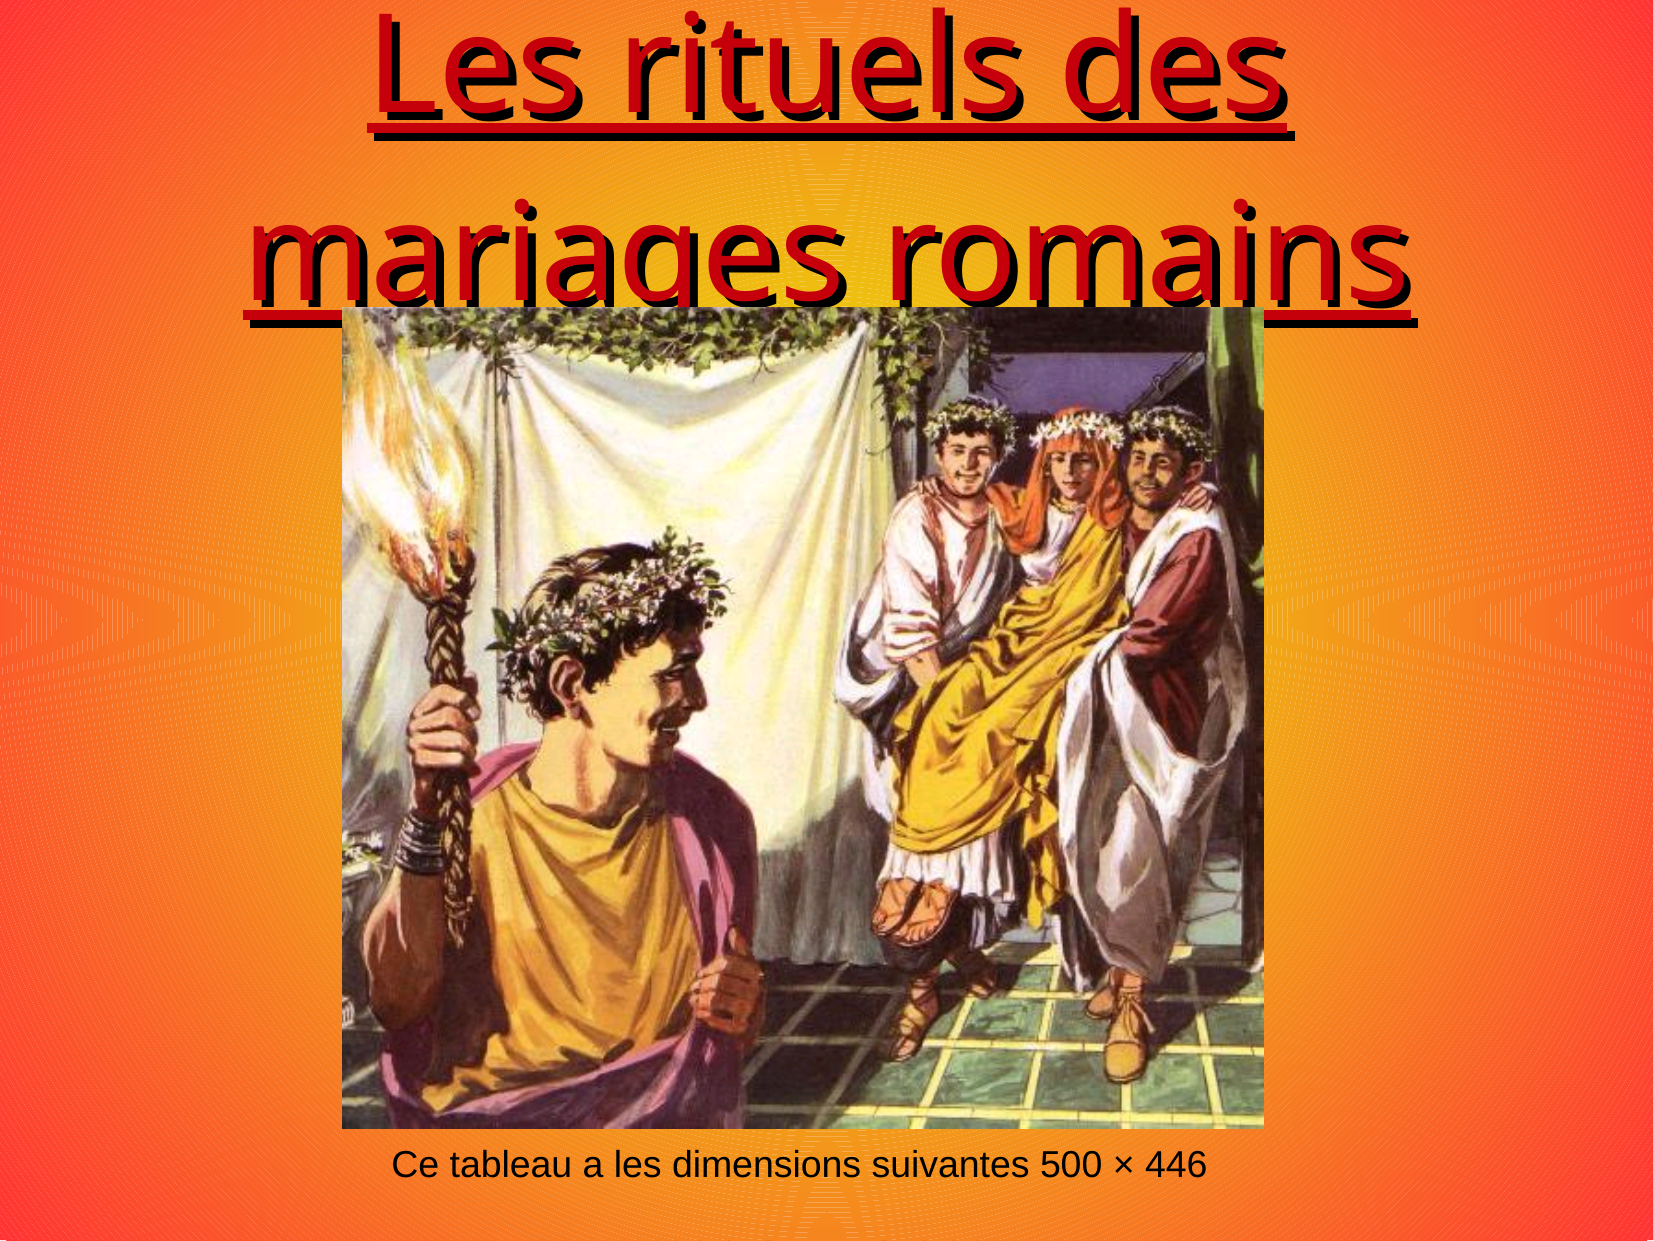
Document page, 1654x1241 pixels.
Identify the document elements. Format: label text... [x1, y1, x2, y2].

title Les rituels des mariages romains [82, 49, 1571, 257]
picture [342, 307, 1264, 1129]
text_box Ce tableau a les dimensions suivantes 500 × 446 [366, 1135, 1236, 1193]
